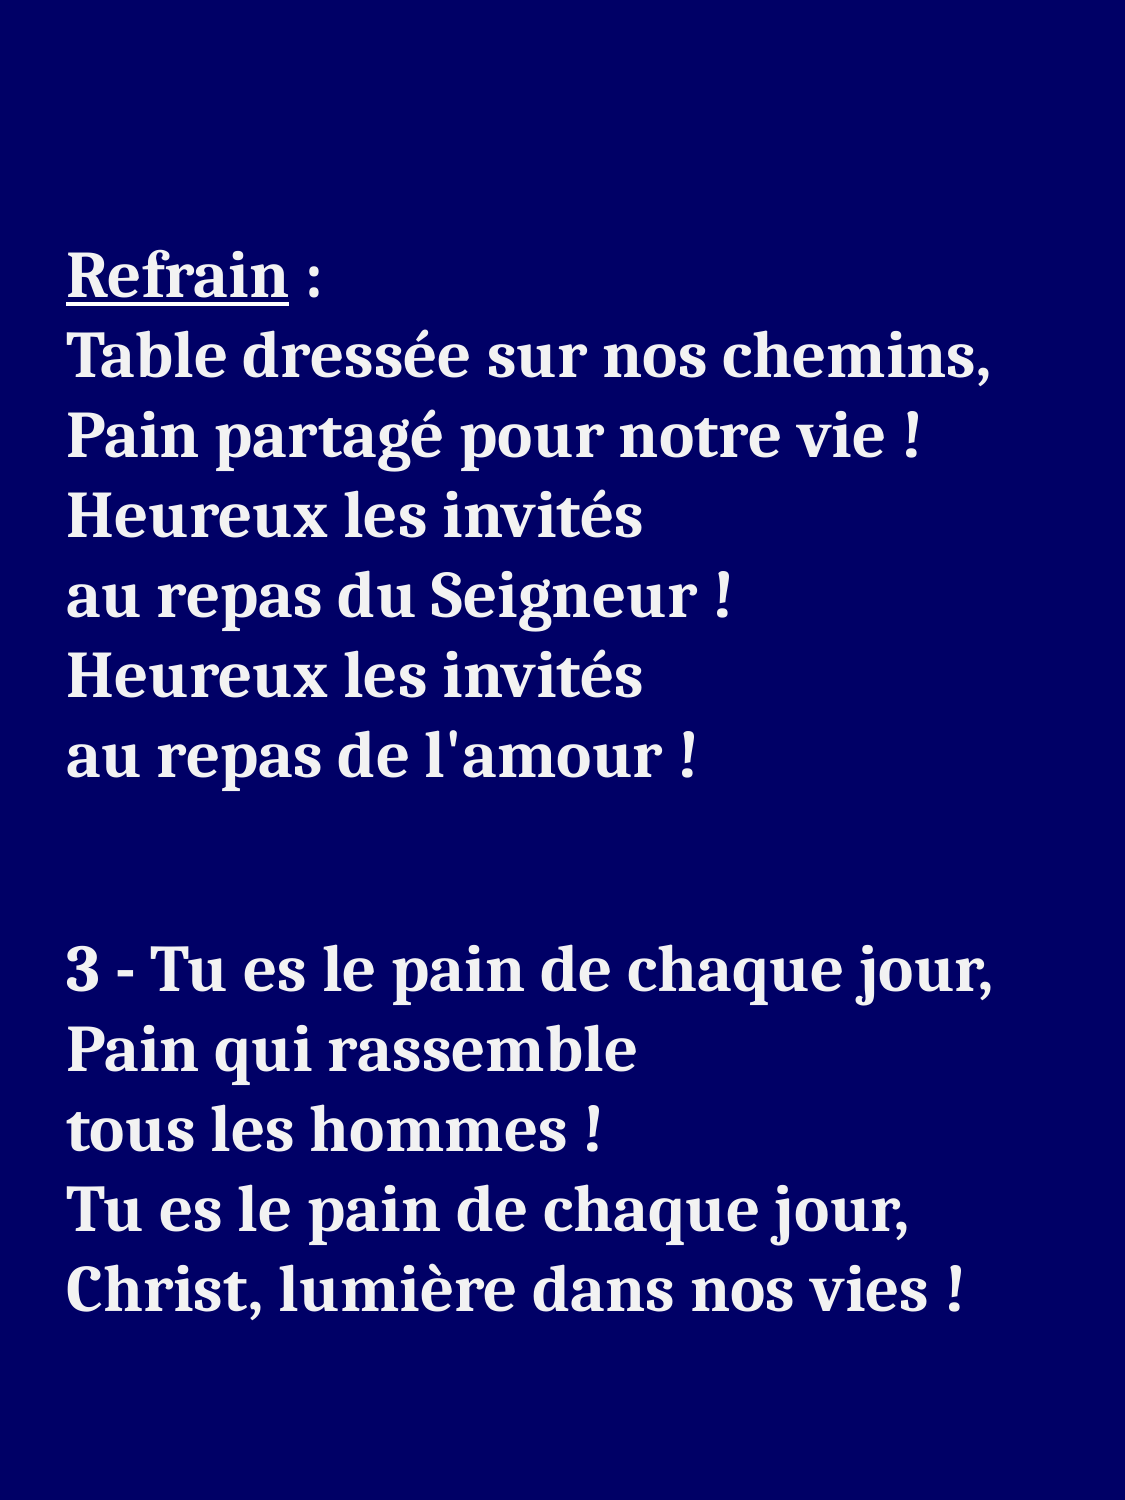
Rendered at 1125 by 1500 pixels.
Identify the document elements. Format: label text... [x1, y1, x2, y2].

text_box Refrain : Table dressée sur nos chemins, Pain partagé pour notre vie ! Heureux les invités au repas du Seigneur ! Heureux les invités au repas de l'amour ! 3 - Tu es le pain de chaque jour, Pain qui rassemble tous les hommes ! Tu es le pain de chaque jour, Christ, lumière dans nos vies ! [51, 91, 1097, 1465]
